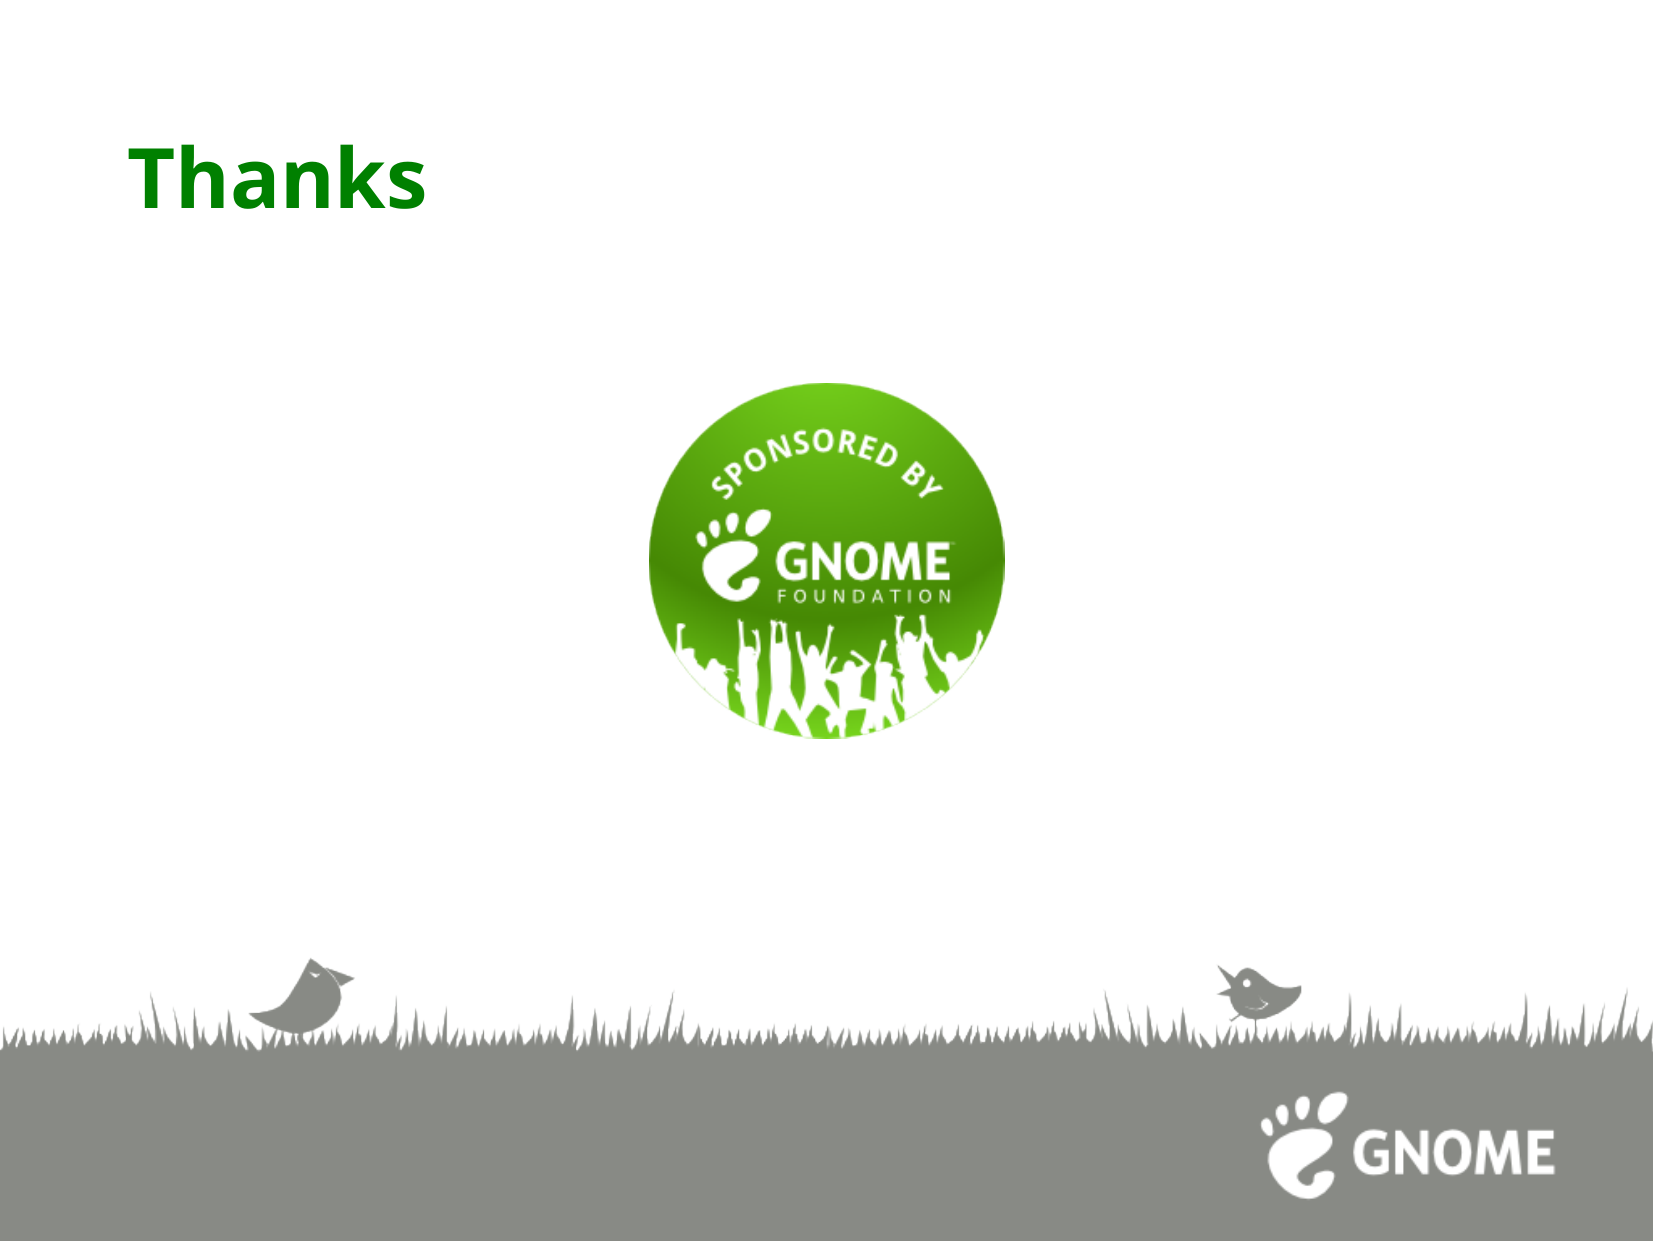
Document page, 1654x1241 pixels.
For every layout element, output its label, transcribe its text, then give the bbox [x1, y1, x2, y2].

picture [0, 0, 1653, 1241]
text_box Thanks [112, 112, 1275, 239]
